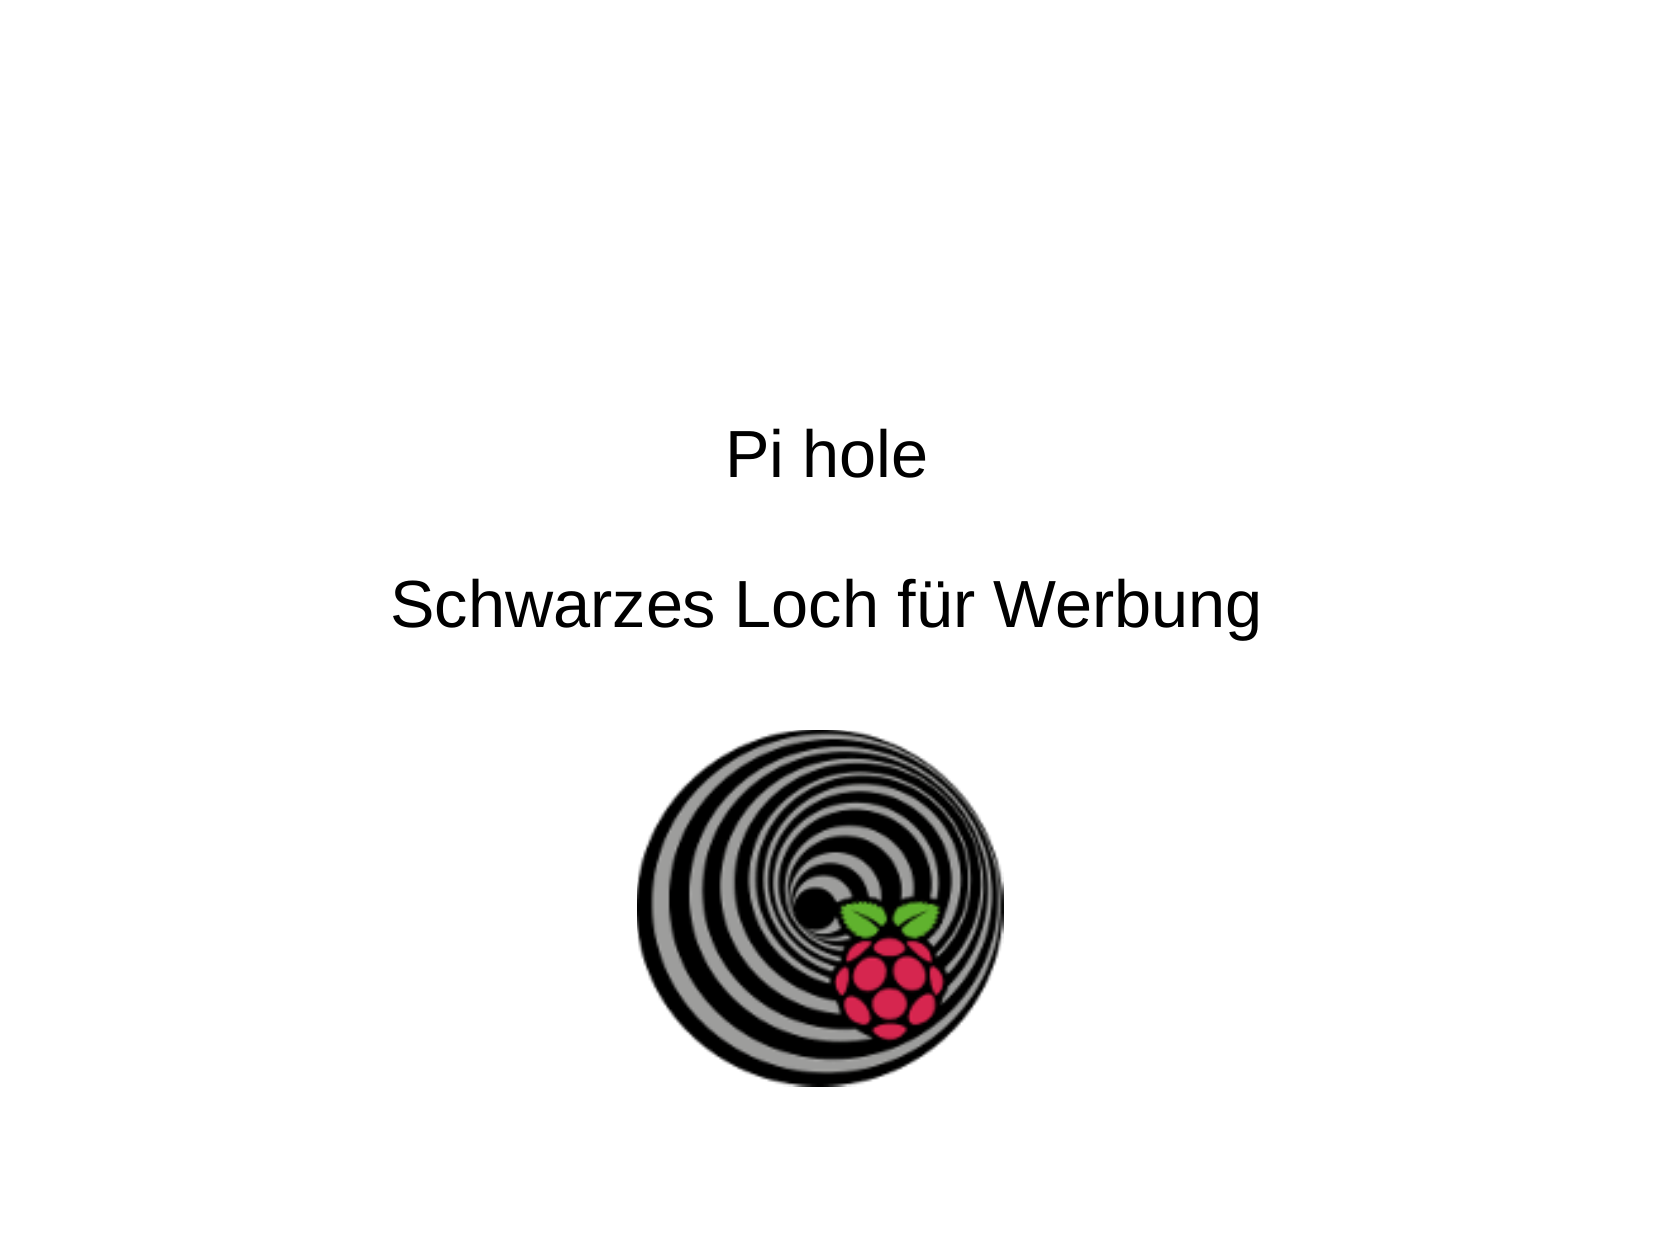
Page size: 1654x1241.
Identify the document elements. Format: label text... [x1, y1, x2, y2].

subtitle Pi hole Schwarzes Loch für Werbung [82, 49, 1571, 1010]
picture [637, 730, 1004, 1087]
